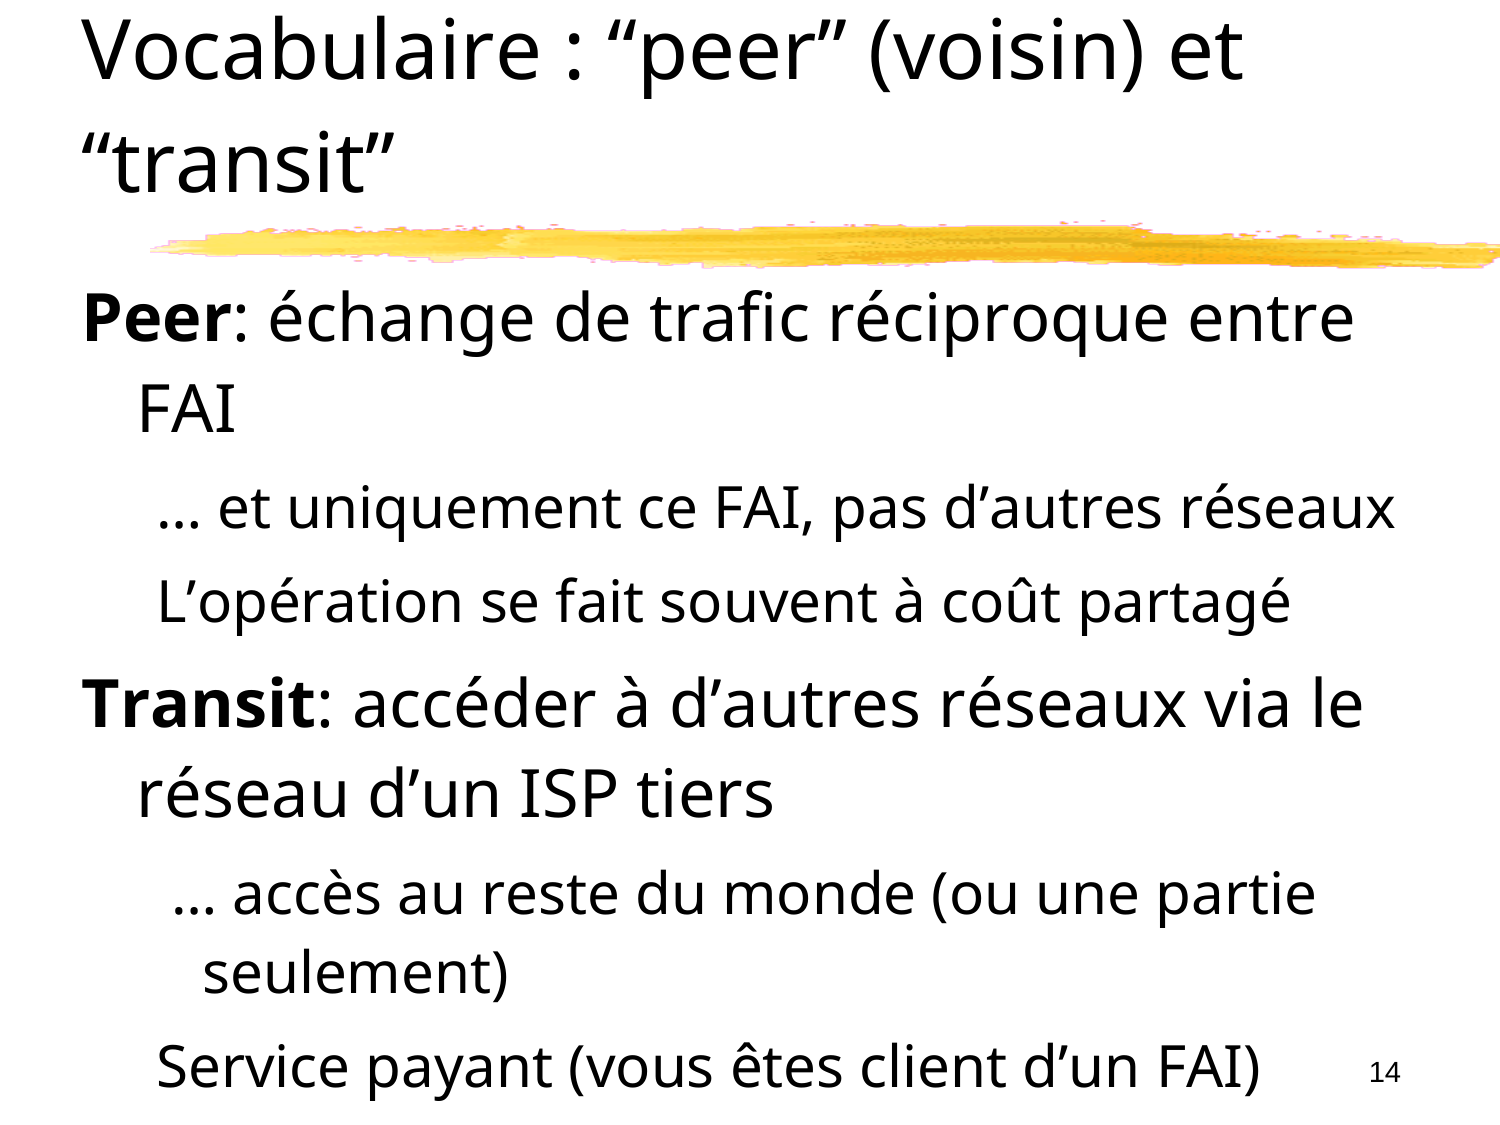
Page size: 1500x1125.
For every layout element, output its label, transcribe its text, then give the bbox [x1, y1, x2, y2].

list Peer: échange de trafic réciproque entre FAI … et uniquement ce FAI, pas d’autres réseaux L’opération se fait souvent à coût partagé Transit: accéder à d’autres réseaux via le réseau d’un ISP tiers … accès au reste du monde (ou une partie seulement)‏ Service payant (vous êtes client d’un FAI)‏ [66, 262, 1450, 1093]
text_box <number> [1104, 1093, 1416, 1097]
title Vocabulaire : “peer” (voisin) et “transit” [66, 9, 1342, 225]
picture [150, 215, 1500, 279]
